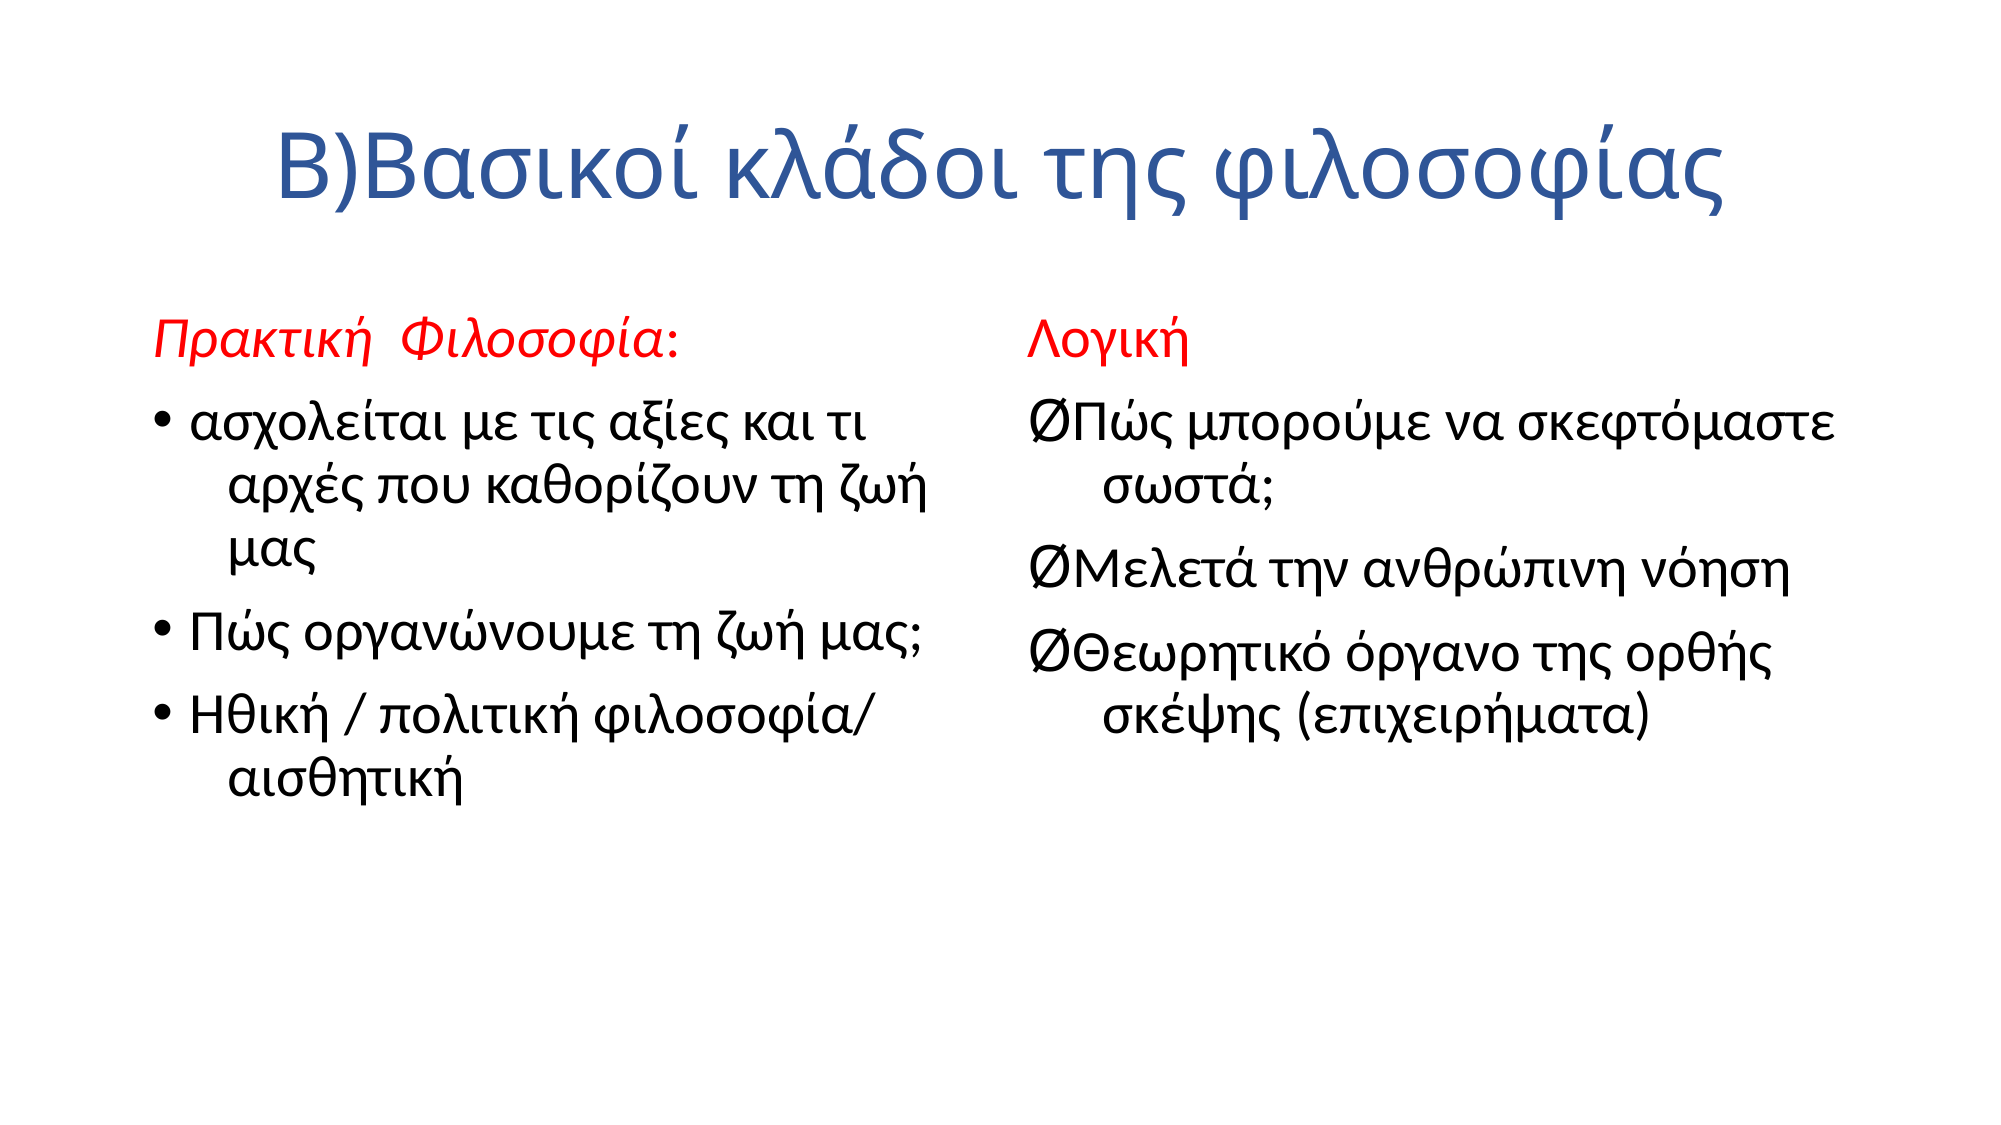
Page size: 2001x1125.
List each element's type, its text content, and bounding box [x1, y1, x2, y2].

title Β)Βασικοί κλάδοι της φιλοσοφίας [137, 59, 1863, 278]
list Λογική Πώς μπορούμε να σκεφτόμαστε σωστά; Μελετά την ανθρώπινη νόηση Θεωρητικό όργανο της ορθής σκέψης (επιχειρήματα) [1012, 299, 1863, 1014]
list Πρακτική Φιλοσοφία: ασχολείται με τις αξίες και τι αρχές που καθορίζουν τη ζωή μας Πώς οργανώνουμε τη ζωή μας; Ηθική / πολιτική φιλοσοφία/ αισθητική [137, 299, 988, 1014]
